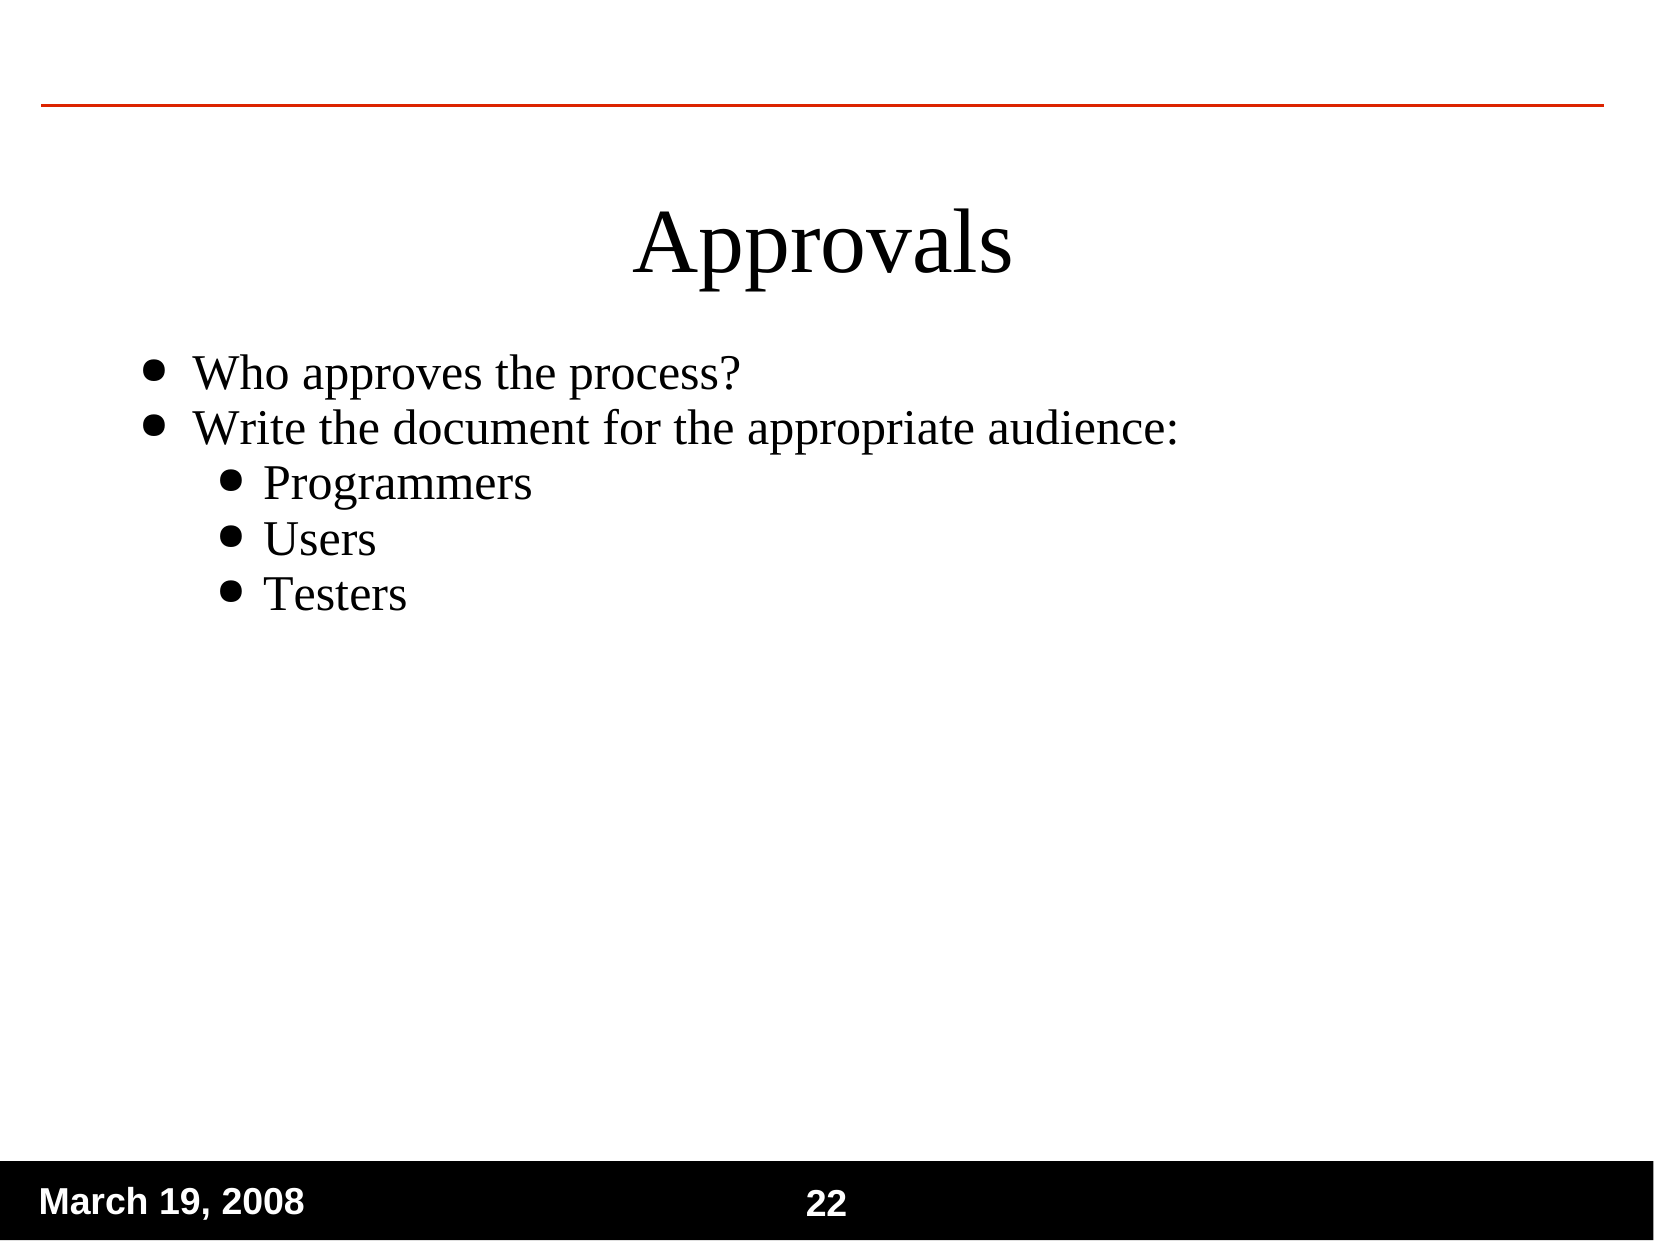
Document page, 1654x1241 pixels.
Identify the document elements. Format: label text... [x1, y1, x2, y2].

title Approvals [117, 137, 1530, 346]
list Who approves the process? Write the document for the appropriate audience: Programmers Users Testers [121, 344, 1534, 1127]
